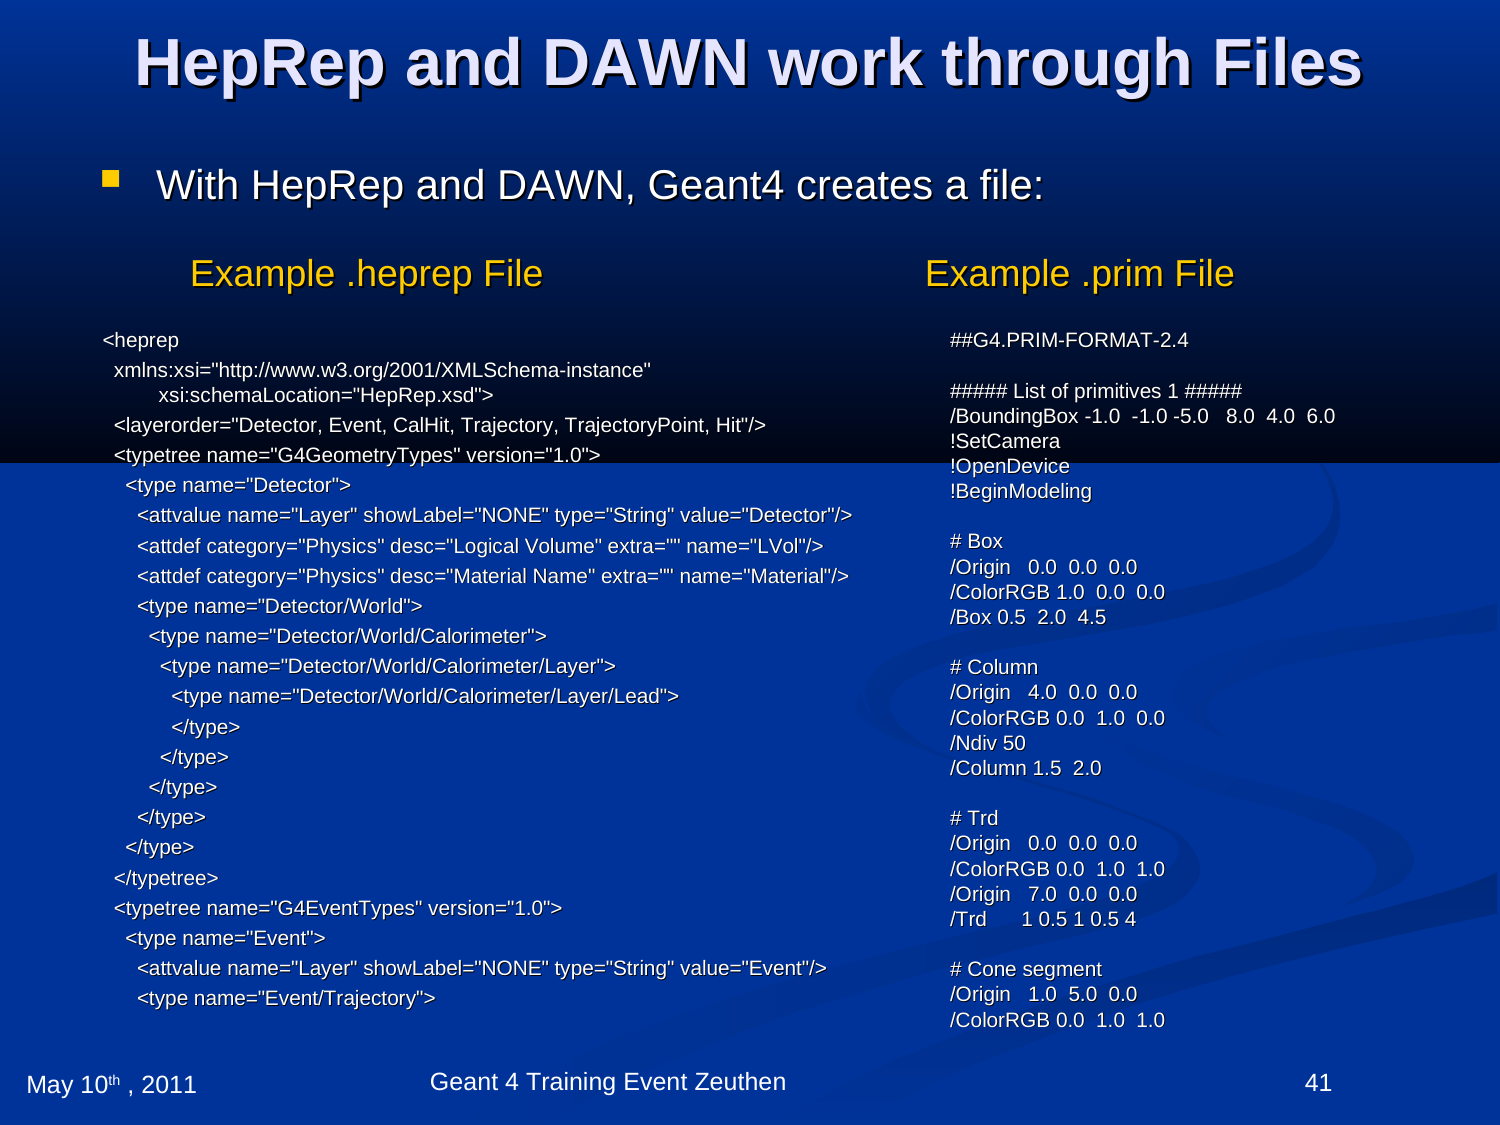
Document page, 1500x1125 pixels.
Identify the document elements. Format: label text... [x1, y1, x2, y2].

title HepRep and DAWN work through Files [75, 11, 1426, 107]
text_box Example .heprep File [190, 249, 576, 313]
text_box Example .prim File [924, 249, 1310, 313]
text_box With HepRep and DAWN, Geant4 creates a file: [99, 149, 1411, 213]
text_box ##G4.PRIM-FORMAT-2.4 ##### List of primitives 1 ##### /BoundingBox -1.0 -1.0 -5.0 8.0 4.0 6.0 !SetCamera !OpenDevice !BeginModeling # Box /Origin 0.0 0.0 0.0 /ColorRGB 1.0 0.0 0.0 /Box 0.5 2.0 4.5 # Column /Origin 4.0 0.0 0.0 /ColorRGB 0.0 1.0 0.0 /Ndiv 50 /Column 1.5 2.0 # Trd /Origin 0.0 0.0 0.0 /ColorRGB 0.0 1.0 1.0 /Origin 7.0 0.0 0.0 /Trd 1 0.5 1 0.5 4 # Cone segment /Origin 1.0 5.0 0.0 /ColorRGB 0.0 1.0 1.0 [950, 324, 1401, 1039]
list <heprep xmlns:xsi="http://www.w3.org/2001/XMLSchema-instance" xsi:schemaLocation="HepRep.xsd"> <layerorder="Detector, Event, CalHit, Trajectory, TrajectoryPoint, Hit"/> <typetree name="G4GeometryTypes" version="1.0"> <type name="Detector"> <attvalue name="Layer" showLabel="NONE" type="String" value="Detector"/> <attdef category="Physics" desc="Logical Volume" extra="" name="LVol"/> <attdef category="Physics" desc="Material Name" extra="" name="Material"/> <type name="Detector/World"> <type name="Detector/World/Calorimeter"> <type name="Detector/World/Calorimeter/Layer"> <type name="Detector/World/Calorimeter/Layer/Lead"> </type> </type> </type> </type> </type> </typetree> <typetree name="G4EventTypes" version="1.0"> <type name="Event"> <attvalue name="Layer" showLabel="NONE" type="String" value="Event"/> <type name="Event/Trajectory"> [102, 318, 913, 1013]
